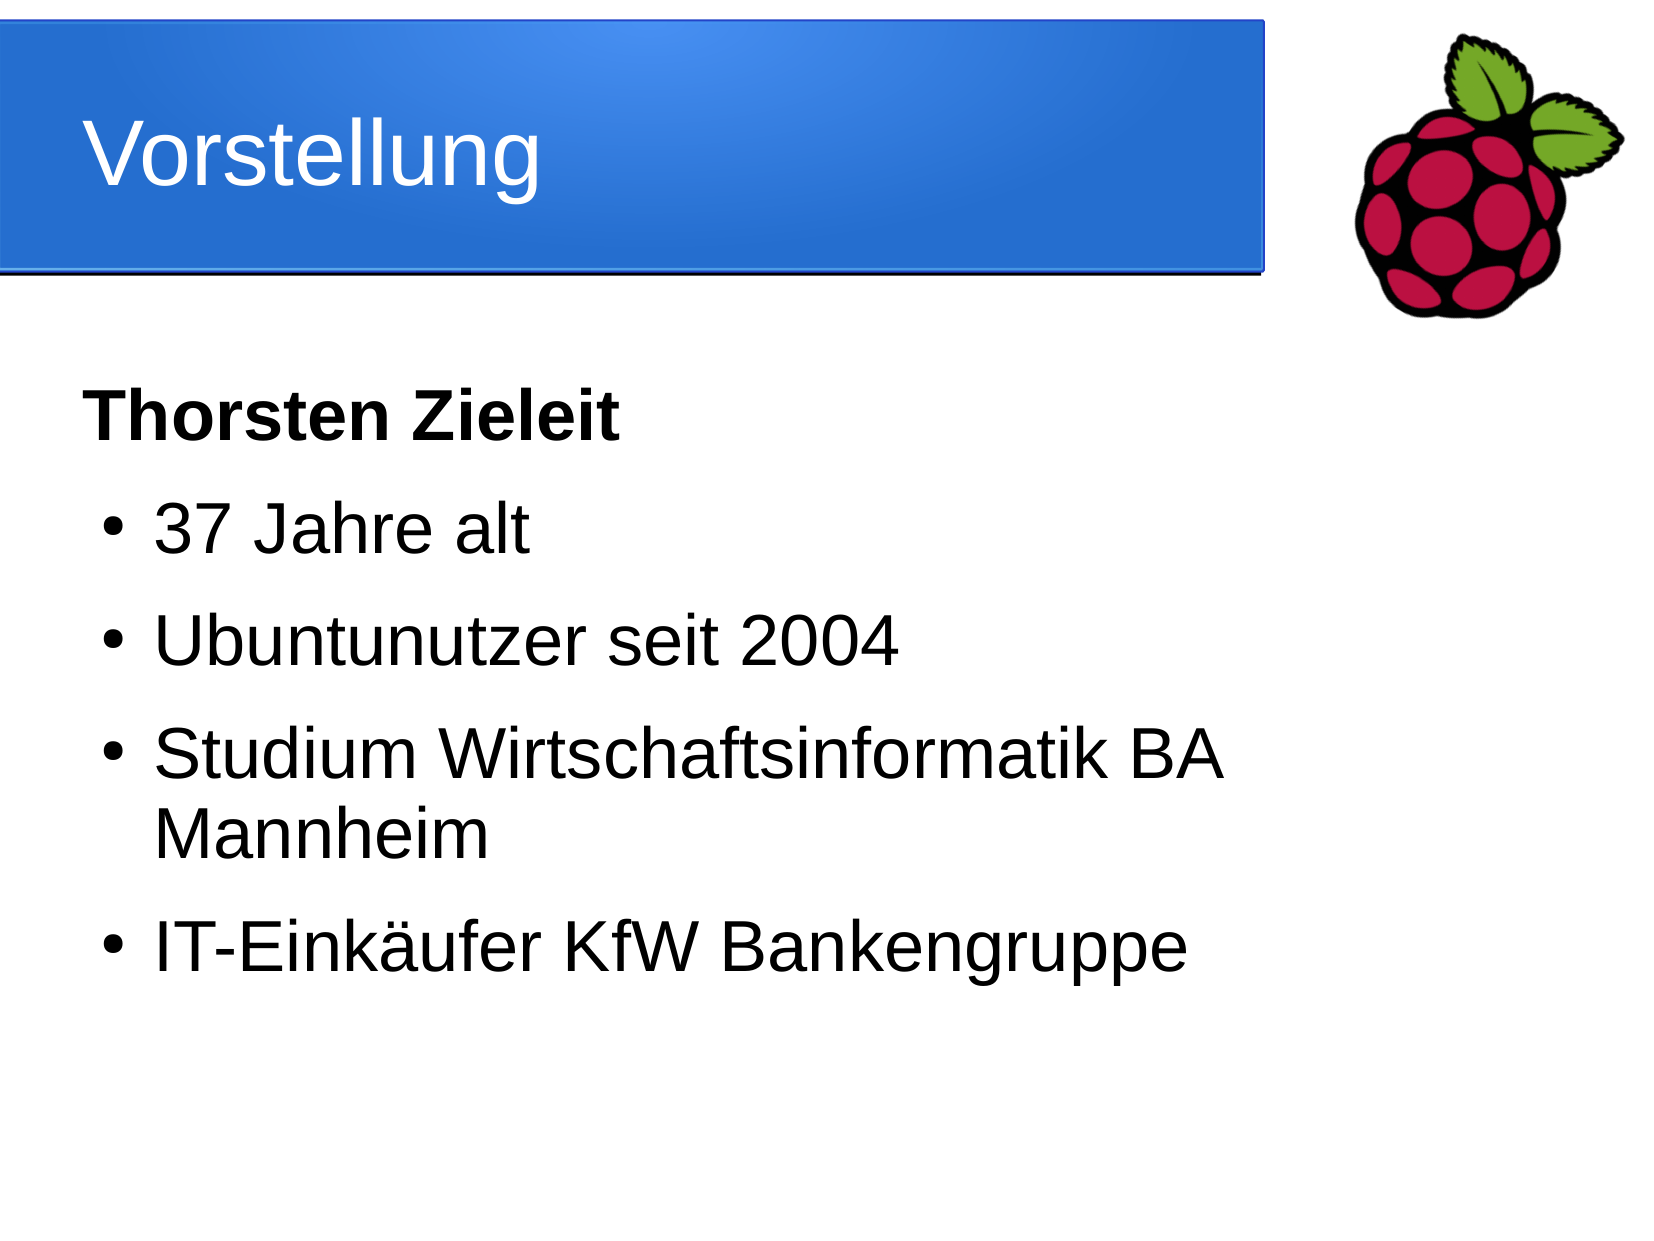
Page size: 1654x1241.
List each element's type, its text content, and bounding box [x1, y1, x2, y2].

list Thorsten Zieleit 37 Jahre alt Ubuntunutzer seit 2004 Studium Wirtschaftsinformatik BA Mannheim IT-Einkäufer KfW Bankengruppe [82, 375, 1538, 1095]
picture [1305, 15, 1642, 370]
title Vorstellung [82, 49, 1250, 257]
